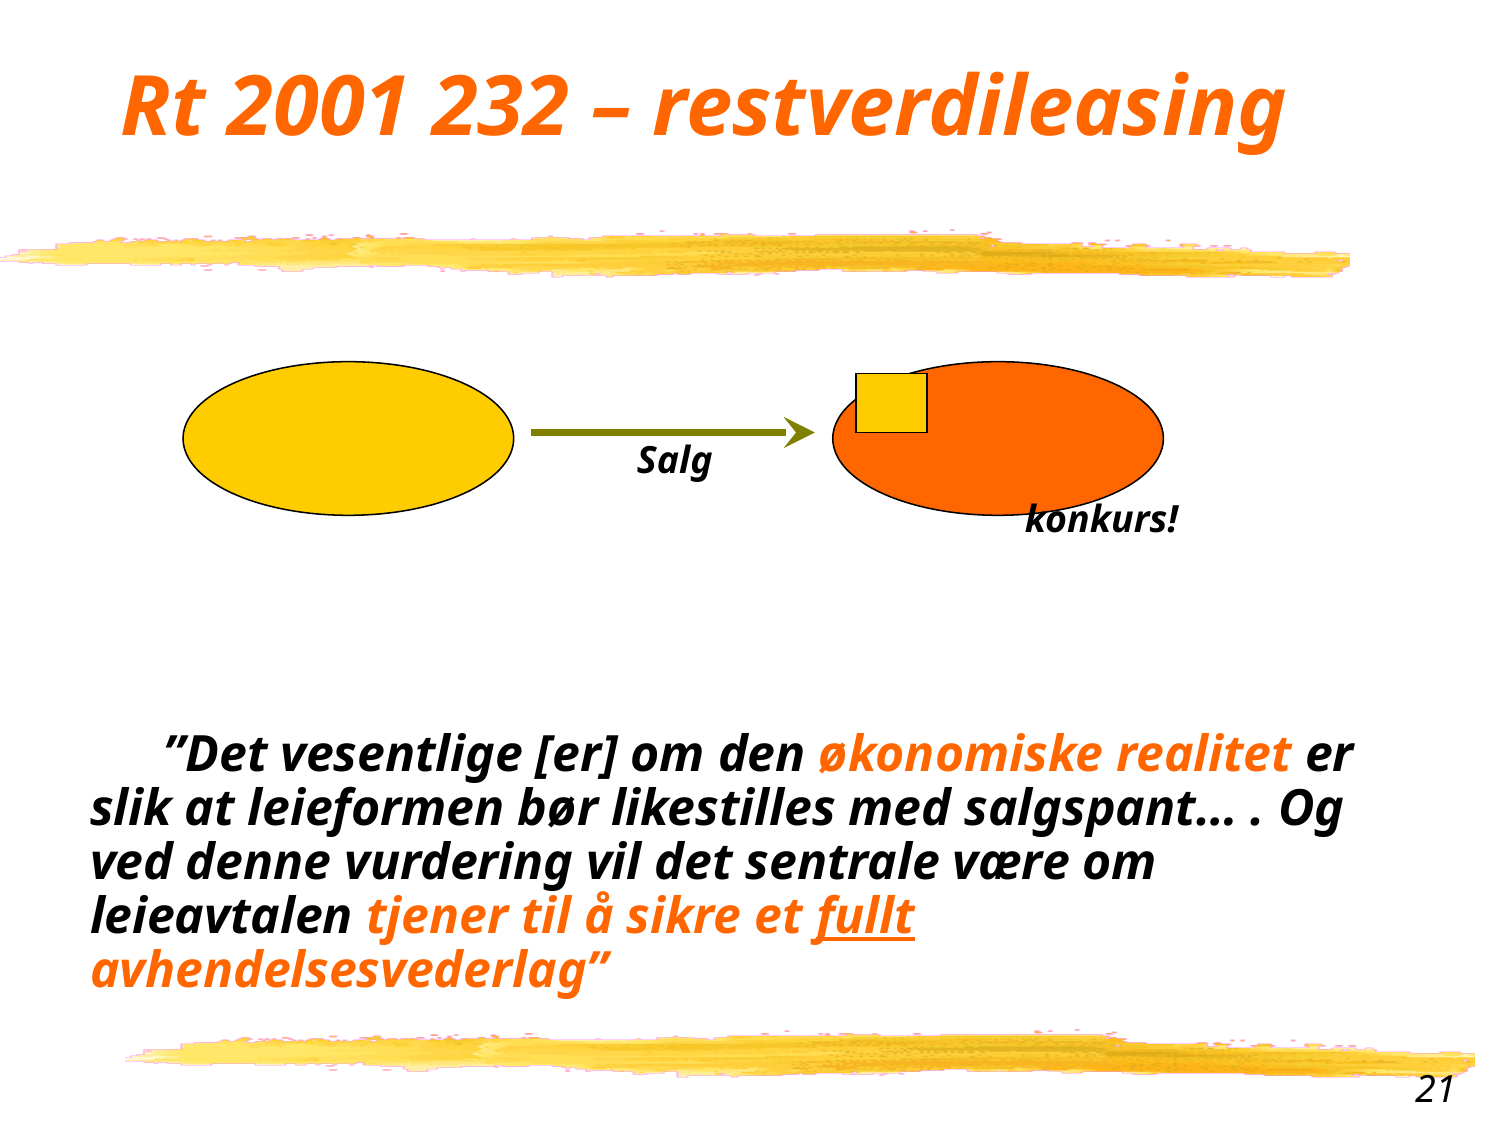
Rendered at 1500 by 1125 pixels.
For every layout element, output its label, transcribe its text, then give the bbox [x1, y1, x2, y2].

text_box Salg [621, 420, 728, 489]
text_box [183, 361, 514, 516]
text_box konkurs! [1009, 479, 1247, 548]
title Rt 2001 232 – restverdileasing [66, 37, 1342, 225]
picture [0, 224, 1350, 288]
list ”Det vesentlige [er] om den økonomiske realitet er slik at leieformen bør likestilles med salgspant… . Og ved denne vurdering vil det sentrale være om leieavtalen tjener til å sikre et fullt avhendelsesvederlag” [75, 309, 1417, 1000]
picture [125, 1024, 1475, 1088]
text_box [832, 361, 1164, 516]
slide_number <number> [1400, 1050, 1500, 1125]
